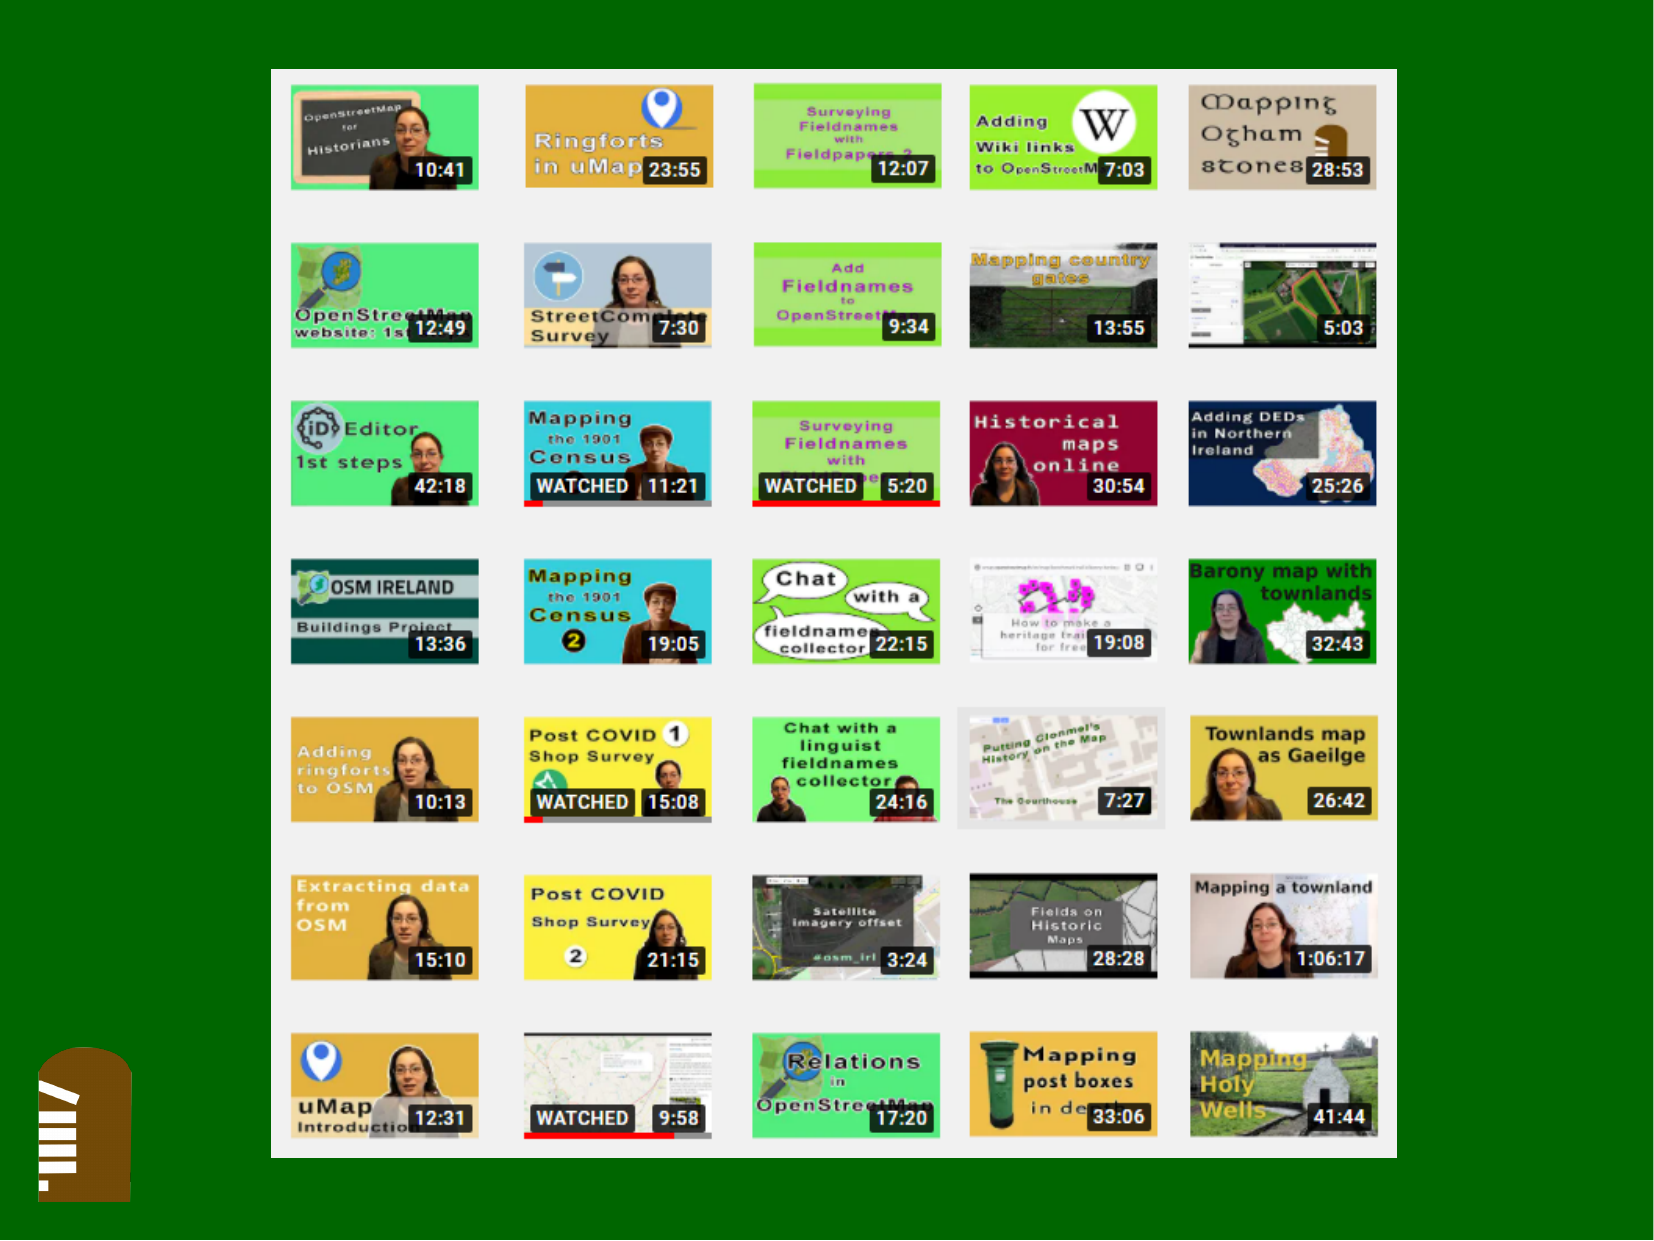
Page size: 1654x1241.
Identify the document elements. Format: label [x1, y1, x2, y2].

picture [0, 1032, 178, 1217]
picture [271, 69, 1397, 1158]
